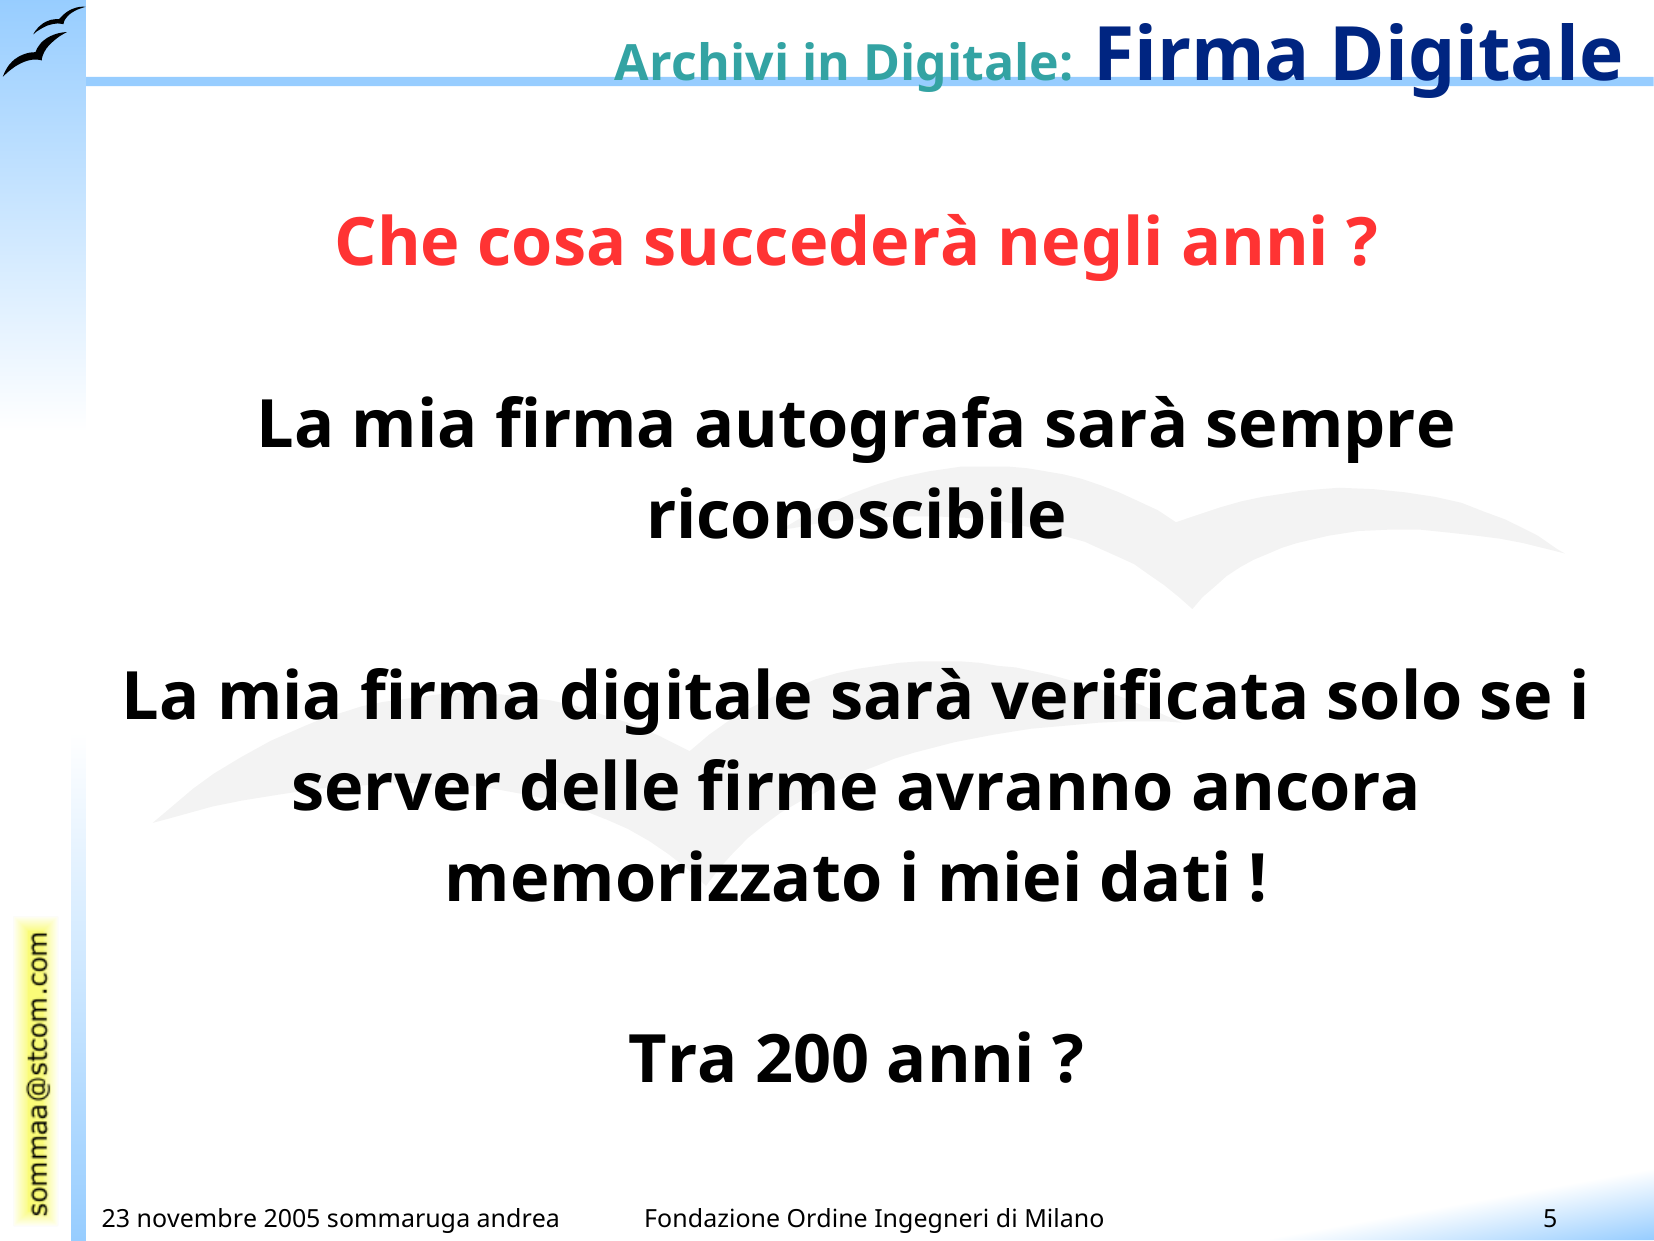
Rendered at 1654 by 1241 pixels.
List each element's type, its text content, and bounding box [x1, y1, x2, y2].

subtitle Che cosa succederà negli anni ? La mia firma autografa sarà sempre riconoscibile La mia firma digitale sarà verificata solo se i server delle firme avranno ancora memorizzato i miei dati ! Tra 200 anni ? [85, 134, 1628, 1163]
picture [12, 915, 60, 1228]
title Archivi in Digitale: Firma Digitale [85, 0, 1654, 104]
